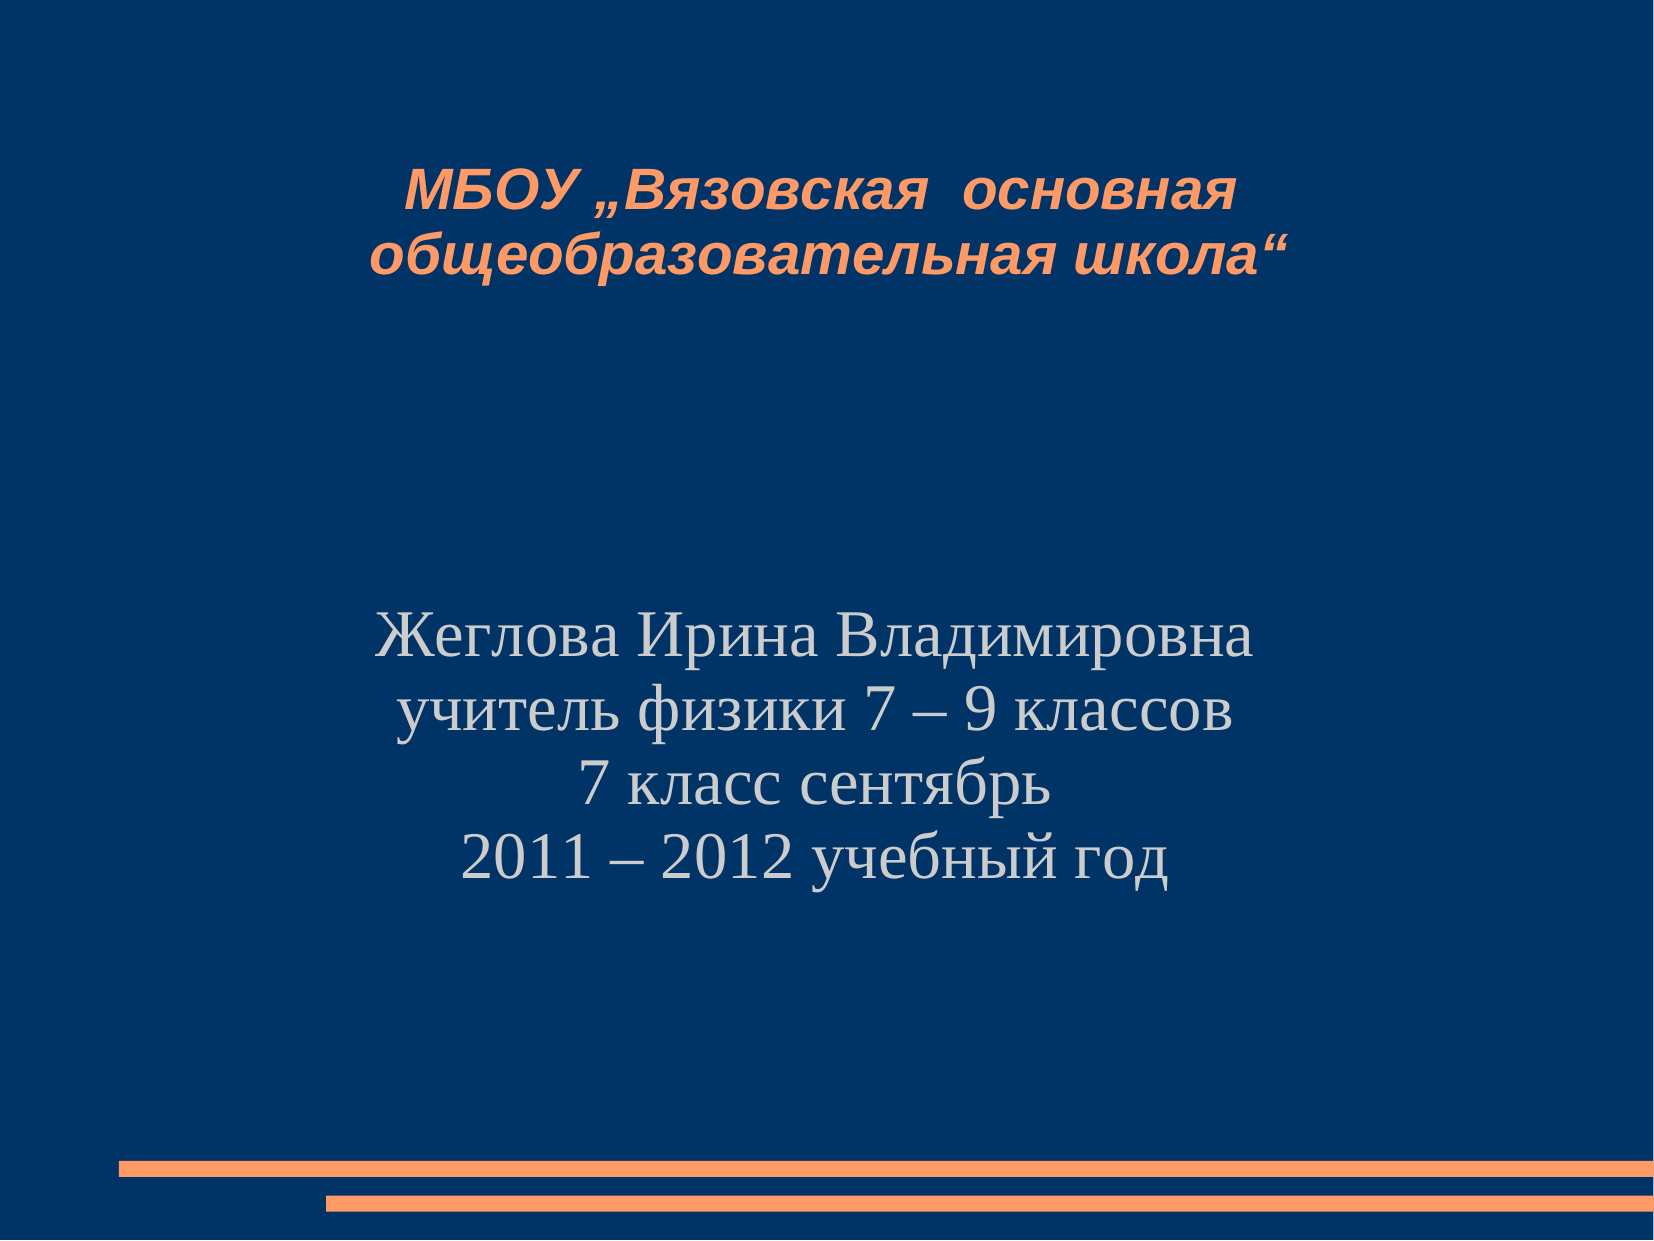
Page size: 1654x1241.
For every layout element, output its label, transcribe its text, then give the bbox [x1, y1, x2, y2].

title МБОУ „Вязовская основная общеобразовательная школа“ [123, 118, 1536, 326]
subtitle Жеглова Ирина Владимировна учитель физики 7 – 9 классов 7 класс сентябрь 2011 – 2012 учебный год [124, 354, 1506, 1136]
